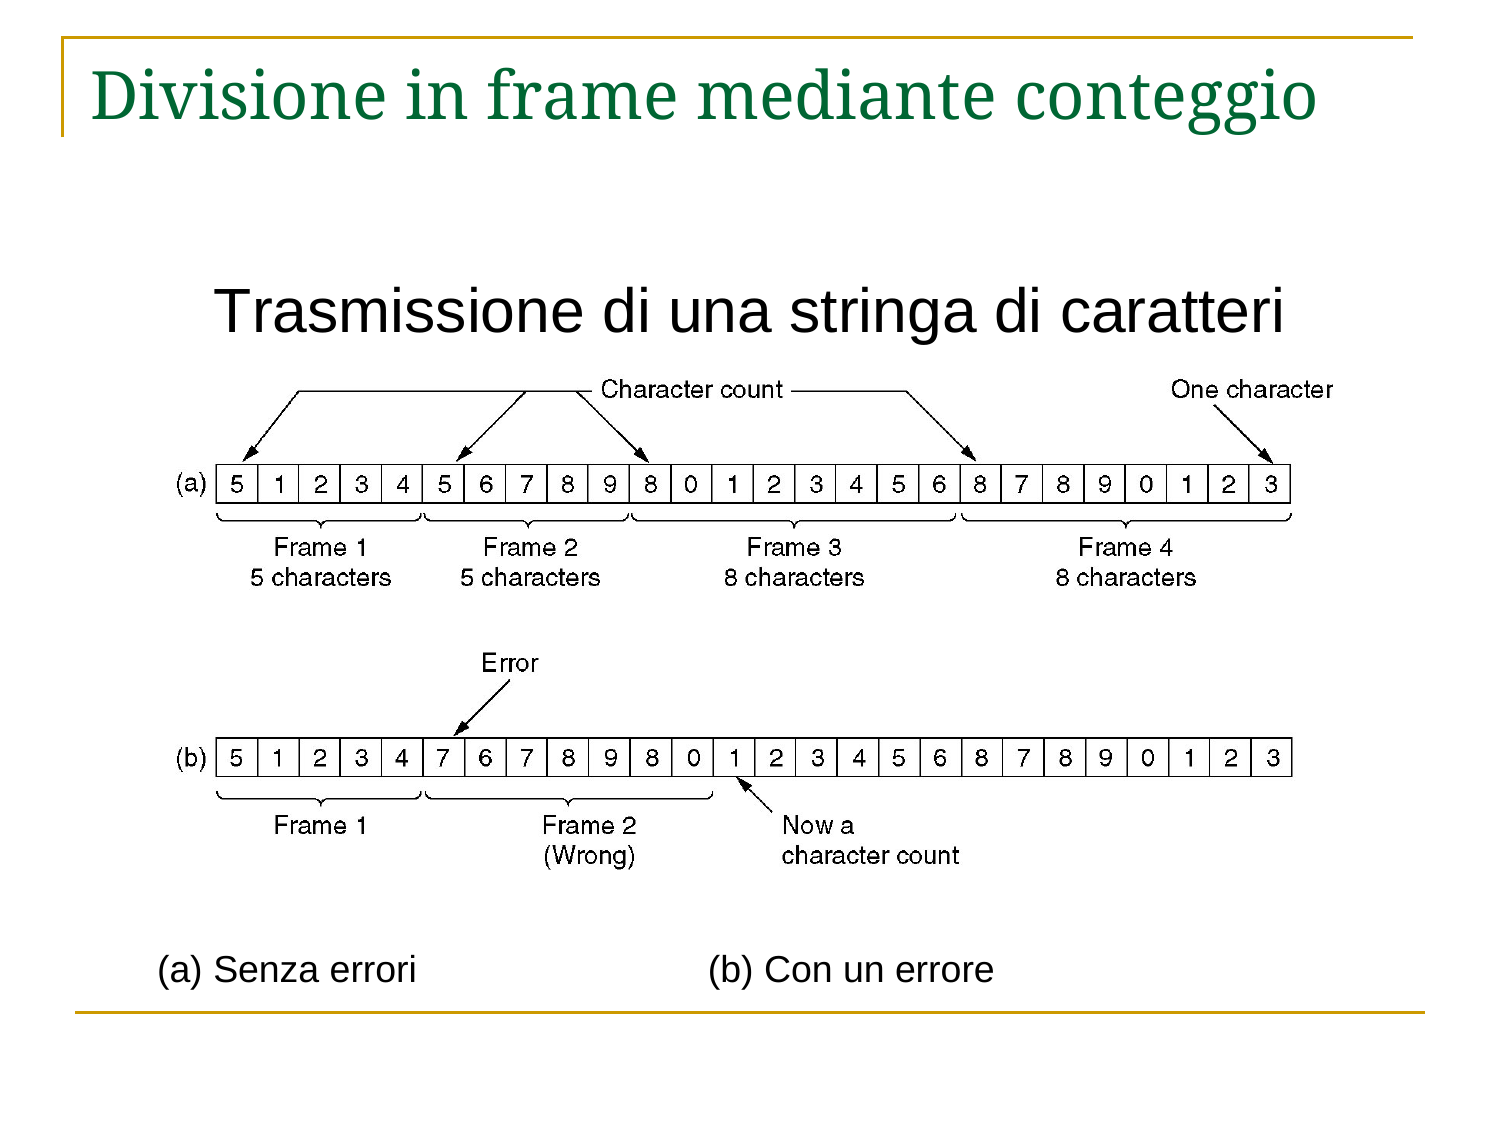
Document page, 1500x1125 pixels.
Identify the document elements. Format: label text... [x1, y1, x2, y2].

text_box (a) Senza errori [142, 937, 433, 998]
list Trasmissione di una stringa di caratteri [75, 262, 1426, 903]
title Divisione in frame mediante conteggio [75, 45, 1426, 233]
text_box (b) Con un errore [693, 937, 1010, 998]
picture [175, 374, 1333, 870]
